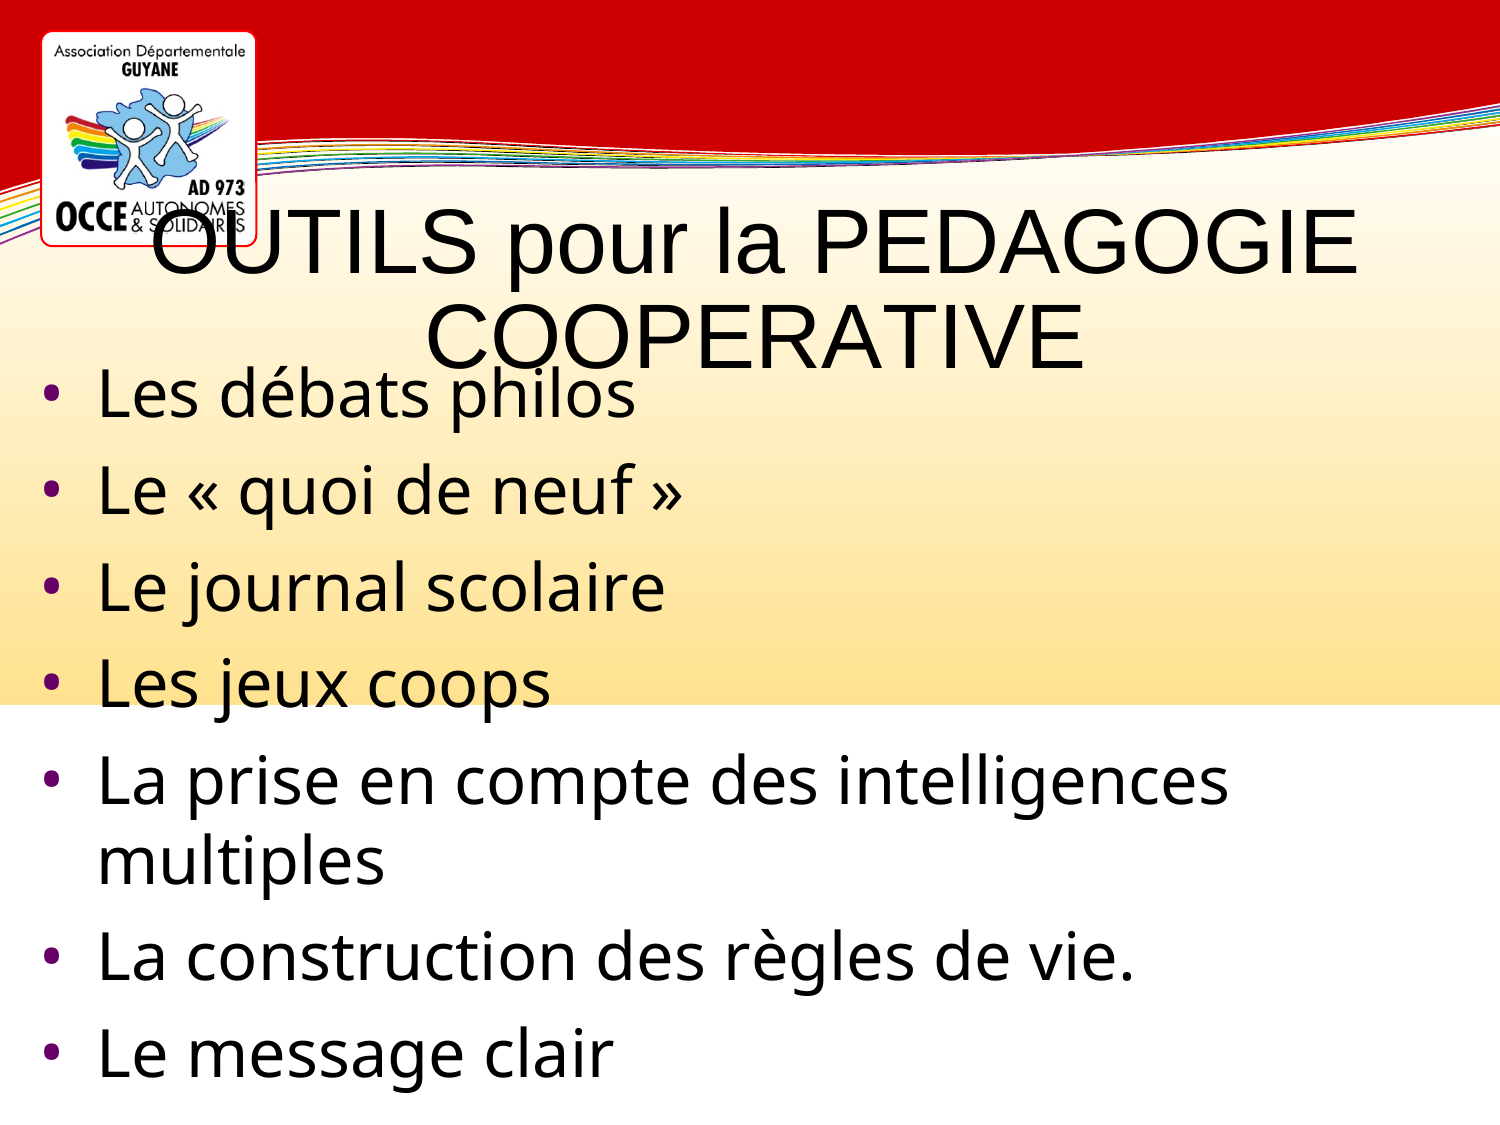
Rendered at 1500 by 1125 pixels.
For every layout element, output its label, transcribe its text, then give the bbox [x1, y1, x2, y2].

title OUTILS pour la PEDAGOGIE COOPERATIVE [118, 188, 1394, 396]
picture [54, 44, 245, 234]
list Les débats philos Le « quoi de neuf » Le journal scolaire Les jeux coops La prise en compte des intelligences multiples La construction des règles de vie. Le message clair [24, 343, 1438, 1099]
